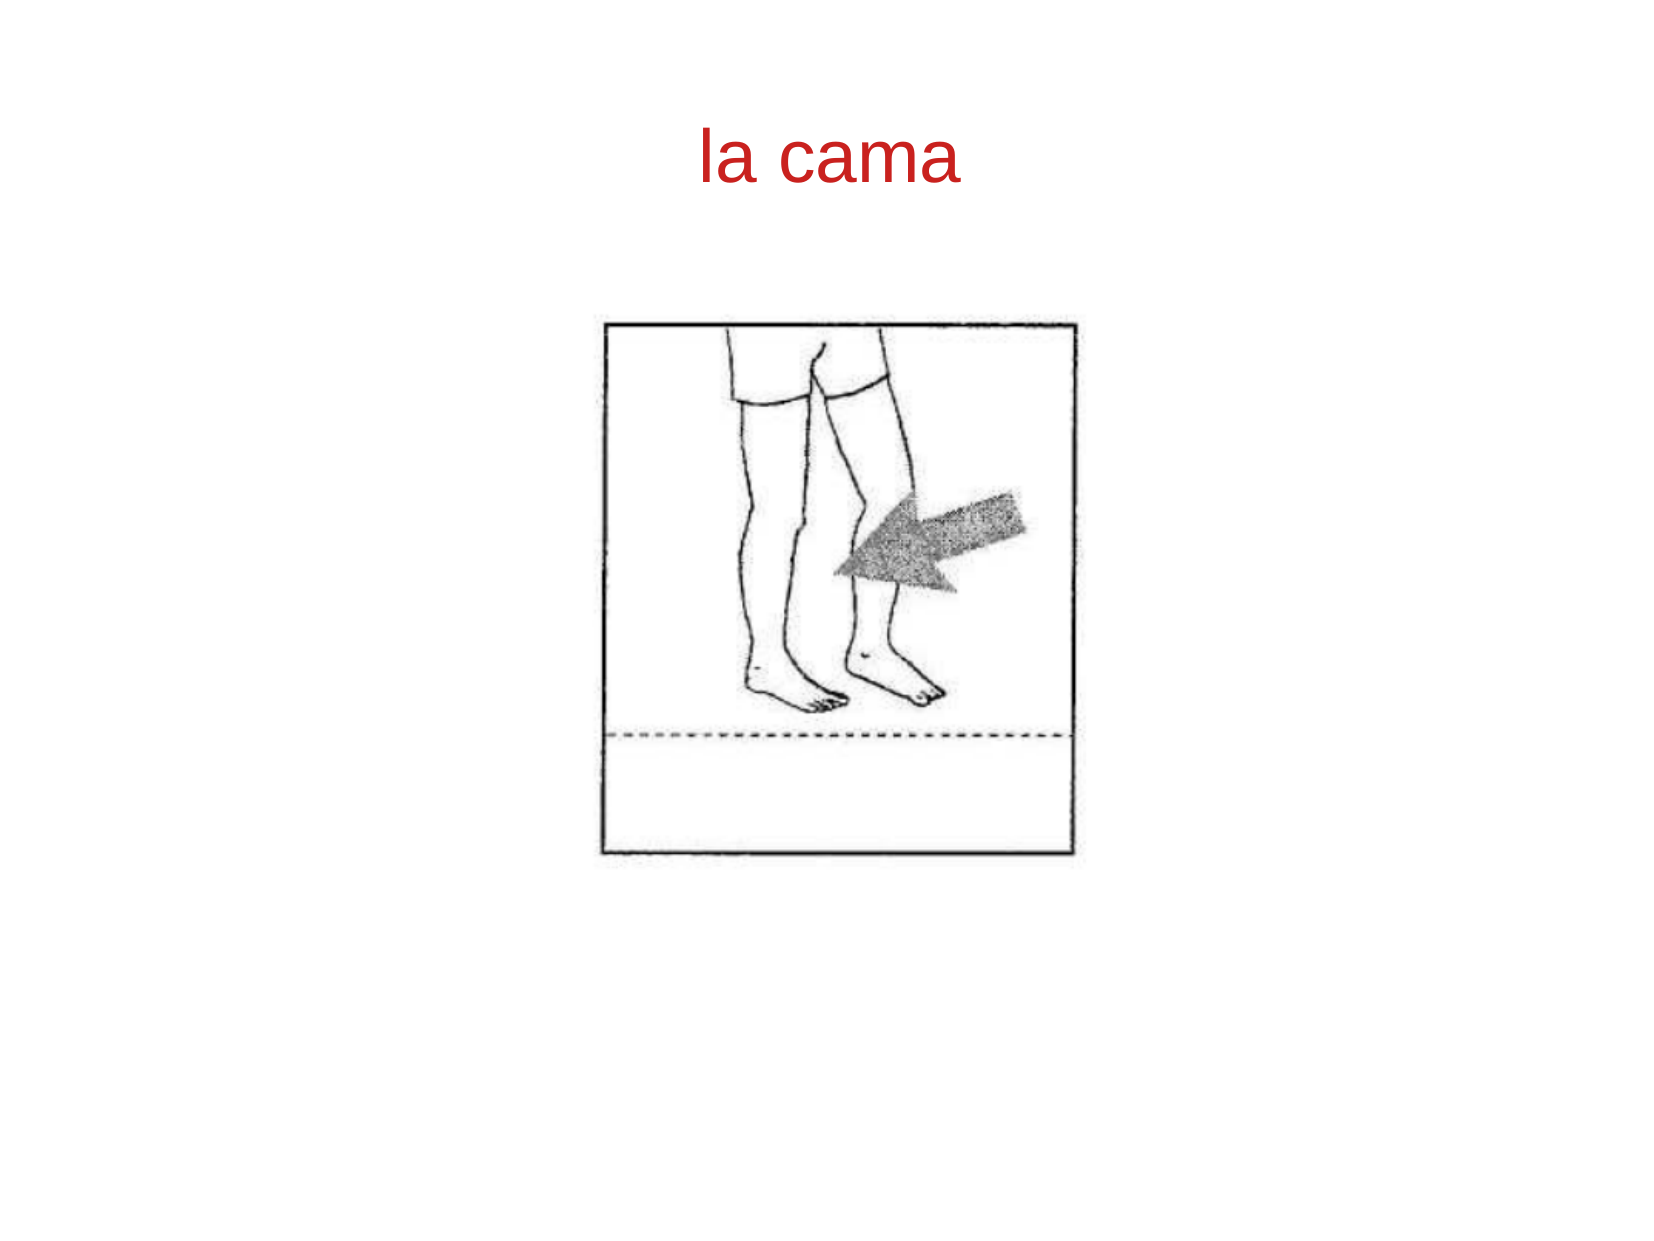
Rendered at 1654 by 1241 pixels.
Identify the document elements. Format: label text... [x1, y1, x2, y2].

picture [581, 291, 1094, 873]
text_box la cama [289, 49, 1371, 257]
